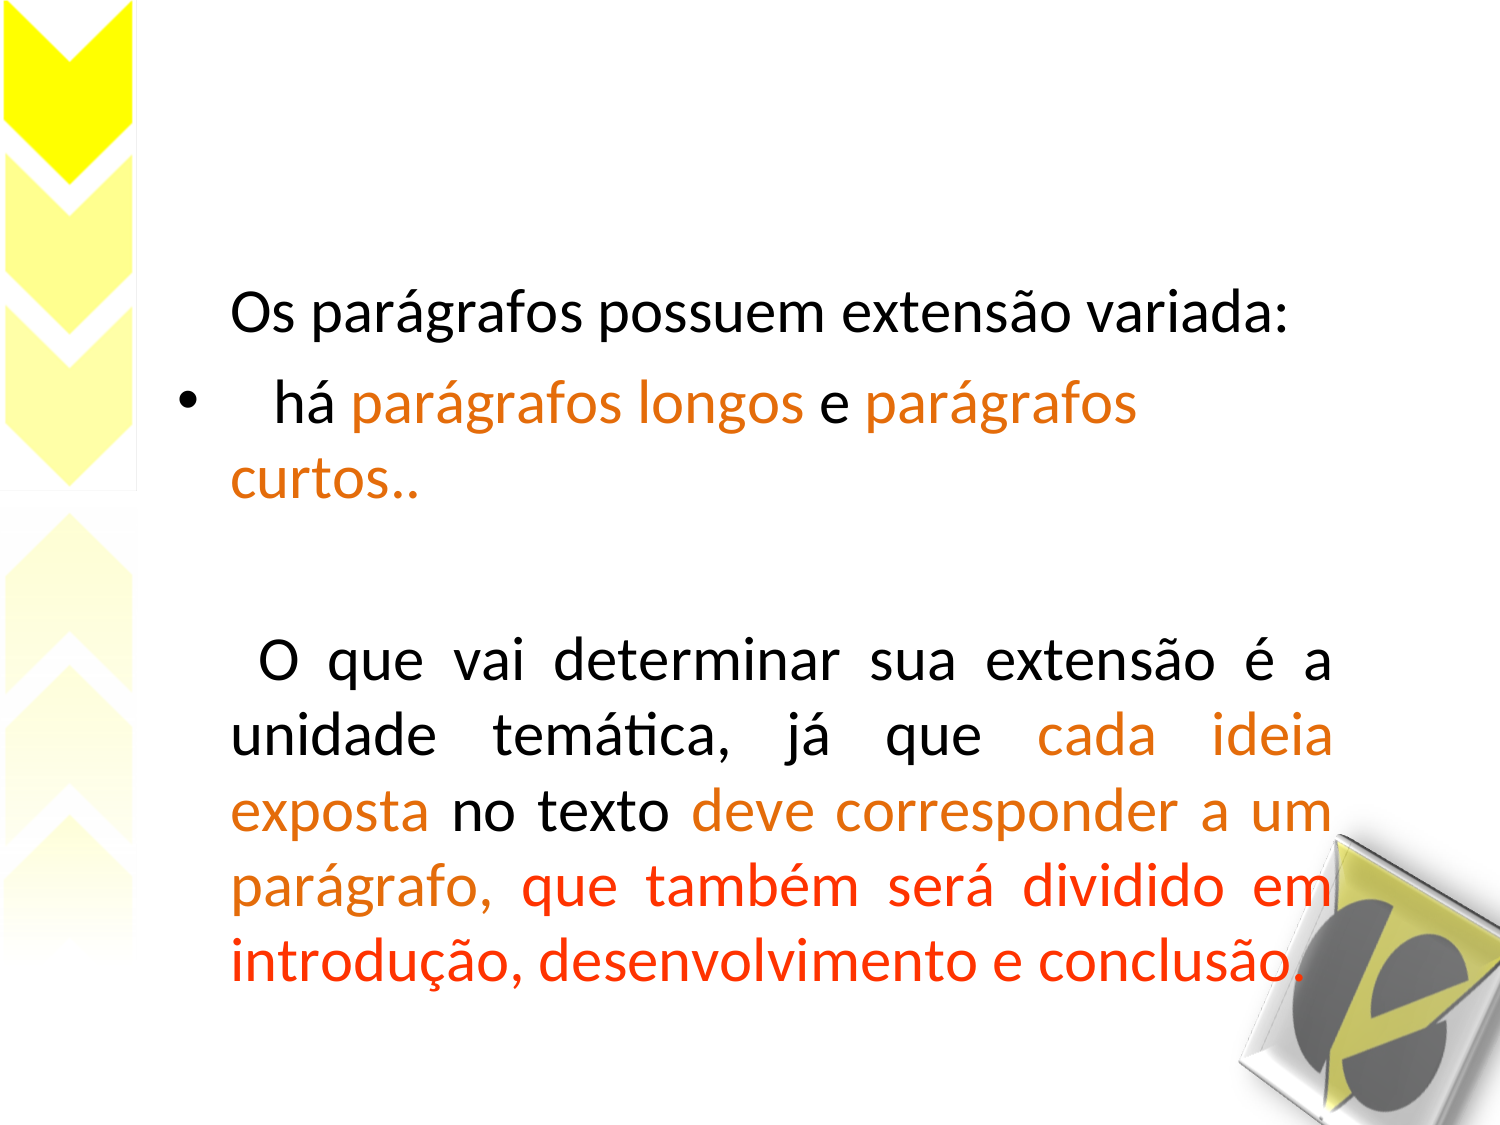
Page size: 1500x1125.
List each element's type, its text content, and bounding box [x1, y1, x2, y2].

list Os parágrafos possuem extensão variada: há parágrafos longos e parágrafos curtos.. O que vai determinar sua extensão é a unidade temática, já que cada ideia exposta no texto deve corresponder a um parágrafo, que também será dividido em introdução, desenvolvimento e conclusão. [162, 262, 1351, 1006]
picture [0, 0, 140, 1003]
picture [1194, 786, 1500, 1125]
